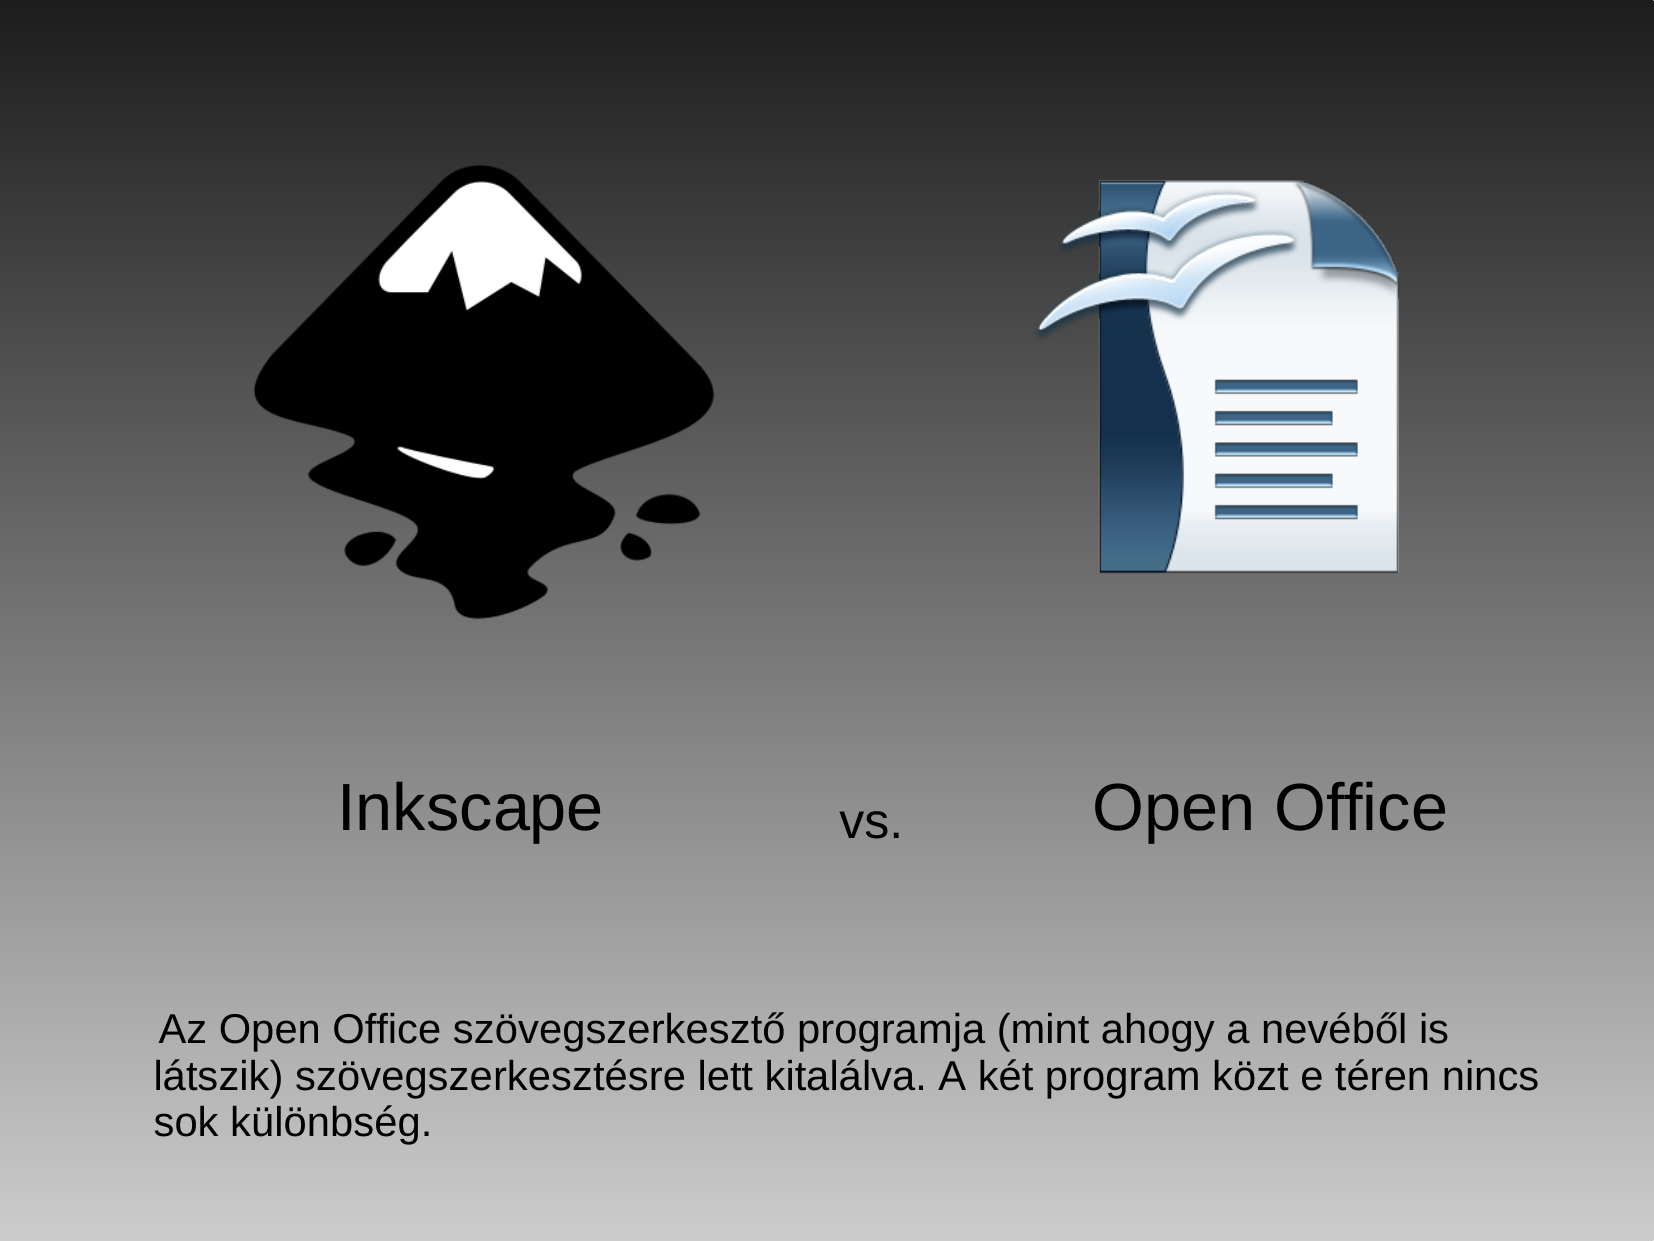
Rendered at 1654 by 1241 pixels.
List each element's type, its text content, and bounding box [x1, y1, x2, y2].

text_box Inkscape [319, 767, 639, 866]
text_box Open Office [1074, 767, 1536, 866]
text_box vs. [732, 791, 993, 866]
picture [236, 146, 728, 638]
list Az Open Office szövegszerkesztő programja (mint ahogy a nevéből is látszik) szövegszerkesztésre lett kitalálva. A két program közt e téren nincs sok különbség. [82, 1003, 1571, 1201]
picture [1029, 178, 1430, 579]
